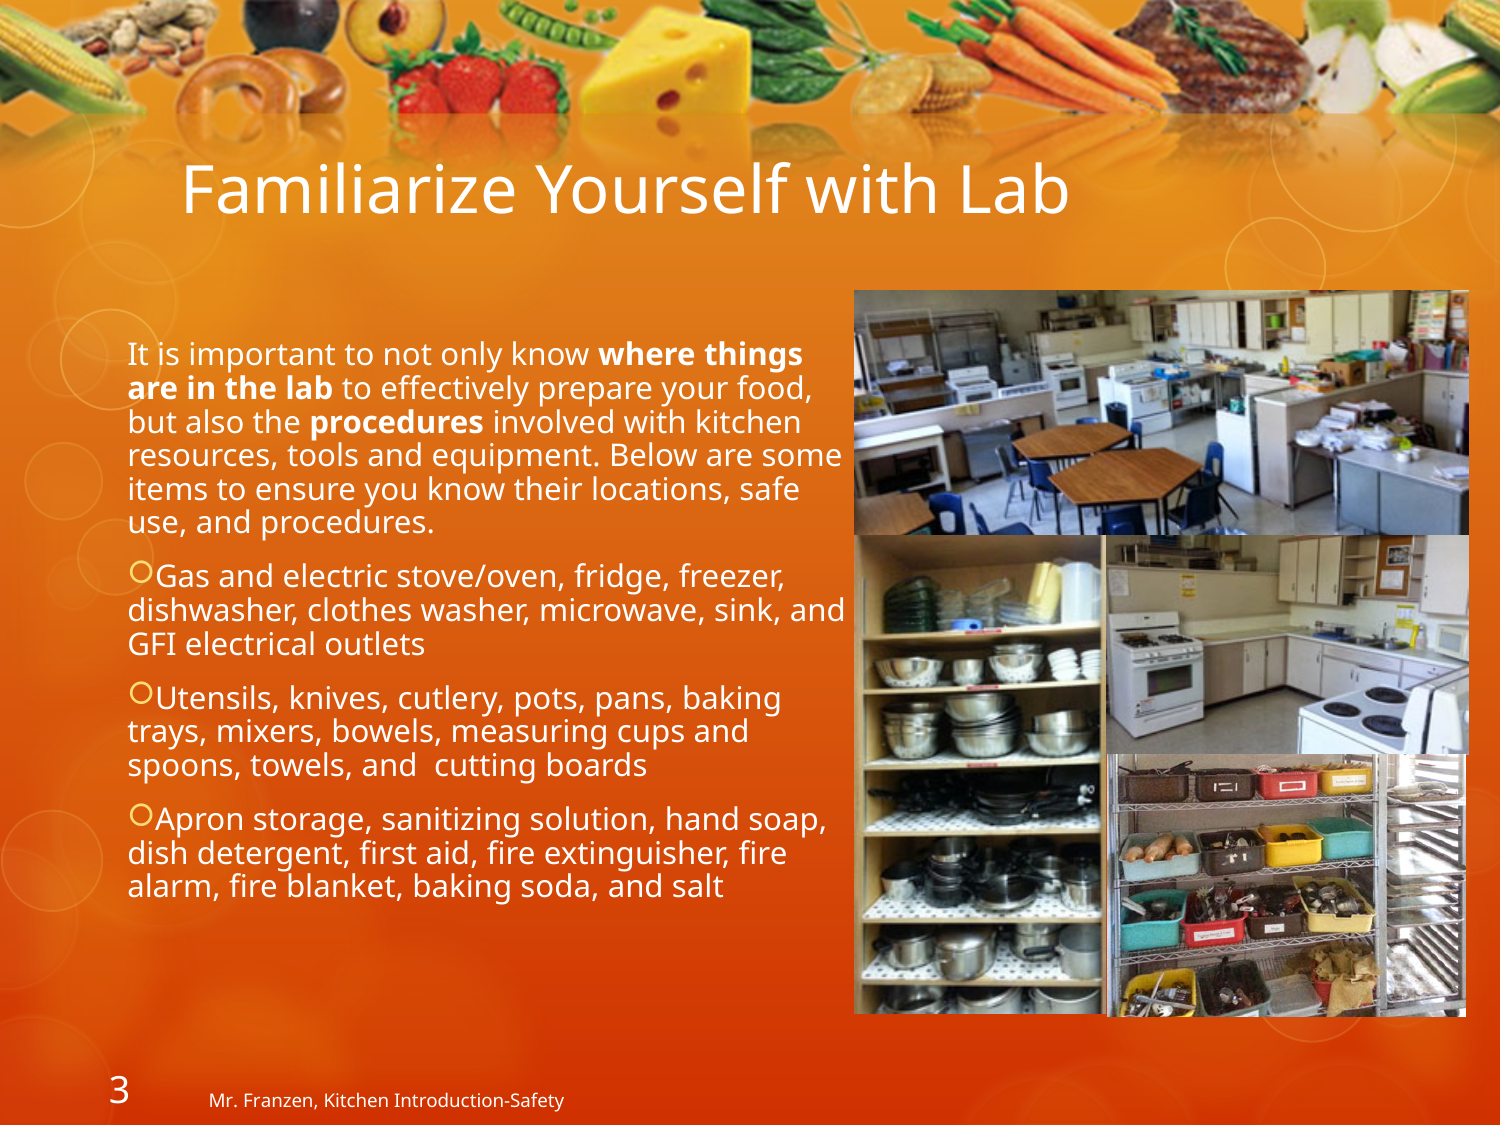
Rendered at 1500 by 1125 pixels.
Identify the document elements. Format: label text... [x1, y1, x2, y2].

text_box <number> [93, 1058, 194, 1119]
list It is important to not only know where things are in the lab to effectively prepare your food, but also the procedures involved with kitchen resources, tools and equipment. Below are some items to ensure you know their locations, safe use, and procedures. Gas and electric stove/oven, fridge, freezer, dishwasher, clothes washer, microwave, sink, and GFI electrical outlets Utensils, knives, cutlery, pots, pans, baking trays, mixers, bowels, measuring cups and spoons, towels, and cutting boards Apron storage, sanitizing solution, hand soap, dish detergent, first aid, fire extinguisher, fire alarm, fire blanket, baking soda, and salt [112, 267, 862, 977]
text_box Mr. Franzen, Kitchen Introduction-Safety [194, 1058, 1057, 1119]
picture [0, 0, 1500, 1125]
title Familiarize Yourself with Lab [165, 110, 1335, 263]
